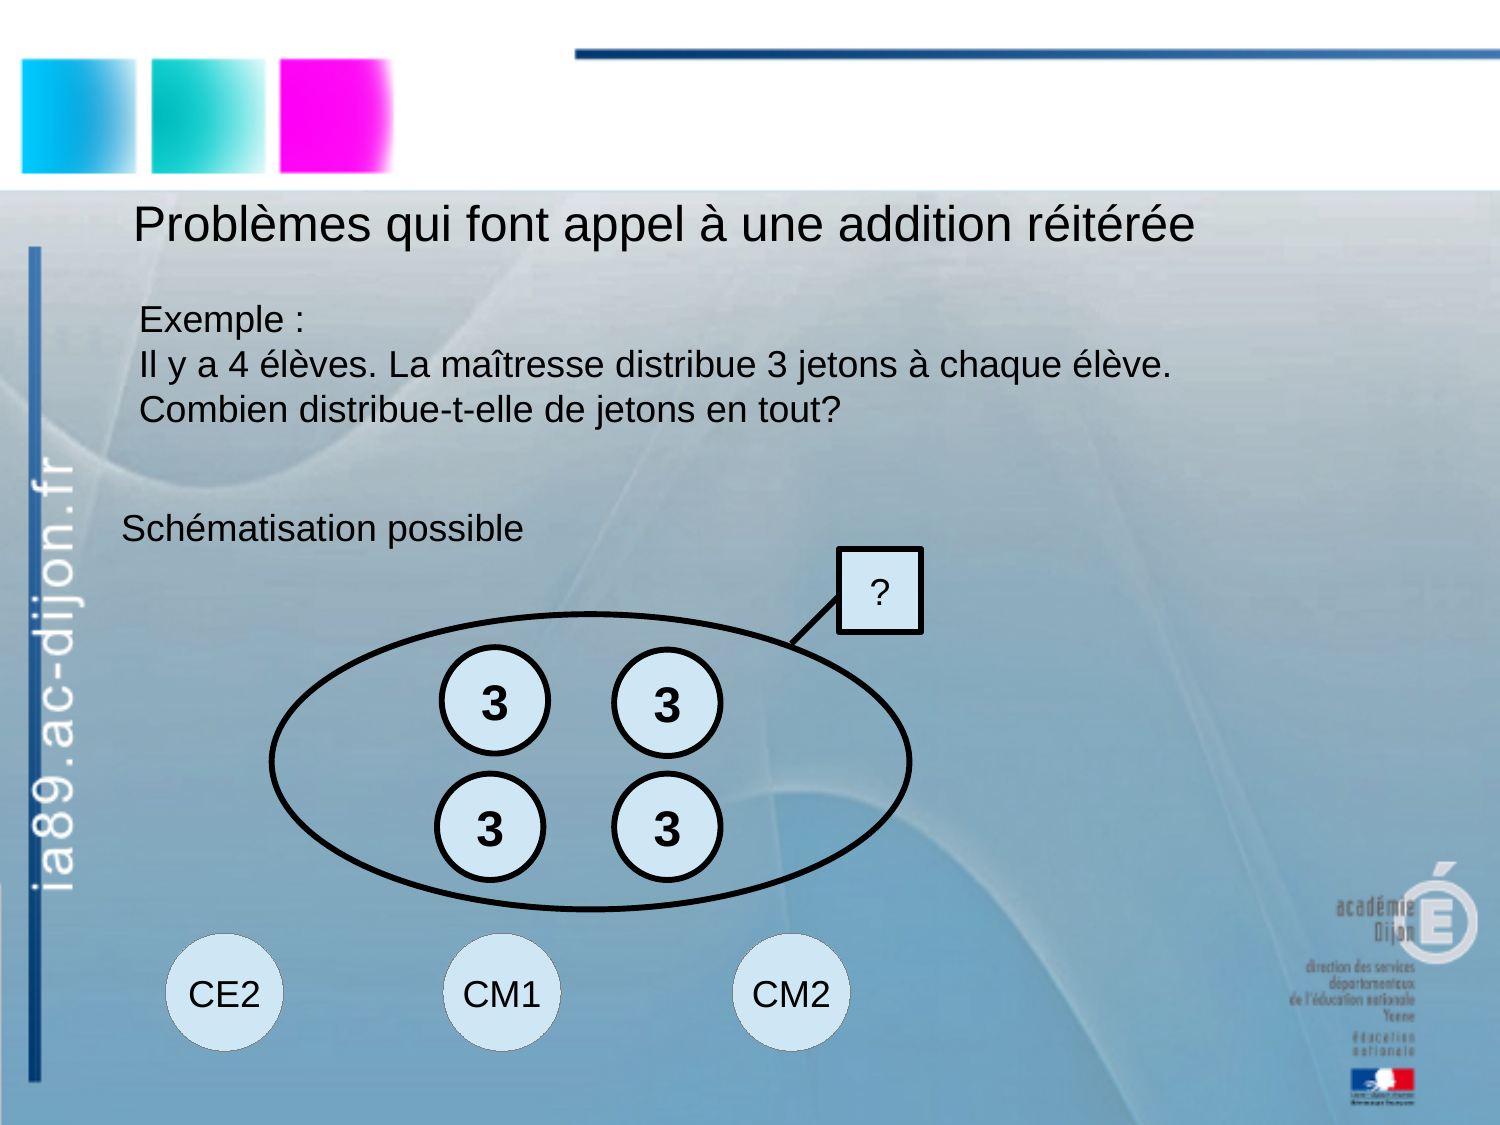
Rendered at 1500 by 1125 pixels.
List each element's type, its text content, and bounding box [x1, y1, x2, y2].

text_box 3 [614, 649, 721, 756]
text_box 3 [614, 773, 721, 880]
text_box 3 [441, 647, 549, 754]
text_box Schématisation possible [106, 496, 1394, 567]
text_box CM2 [732, 933, 851, 1052]
text_box Problèmes qui font appel à une addition réitérée [118, 184, 1439, 259]
text_box CM1 [442, 933, 562, 1052]
text_box 3 [437, 773, 544, 880]
text_box Exemple : Il y a 4 élèves. La maîtresse distribue 3 jetons à chaque élève. Combien distribue-t-elle de jetons en tout? [124, 287, 1412, 438]
text_box ? [838, 549, 922, 632]
text_box CE2 [165, 933, 284, 1052]
picture [0, 0, 1500, 1125]
